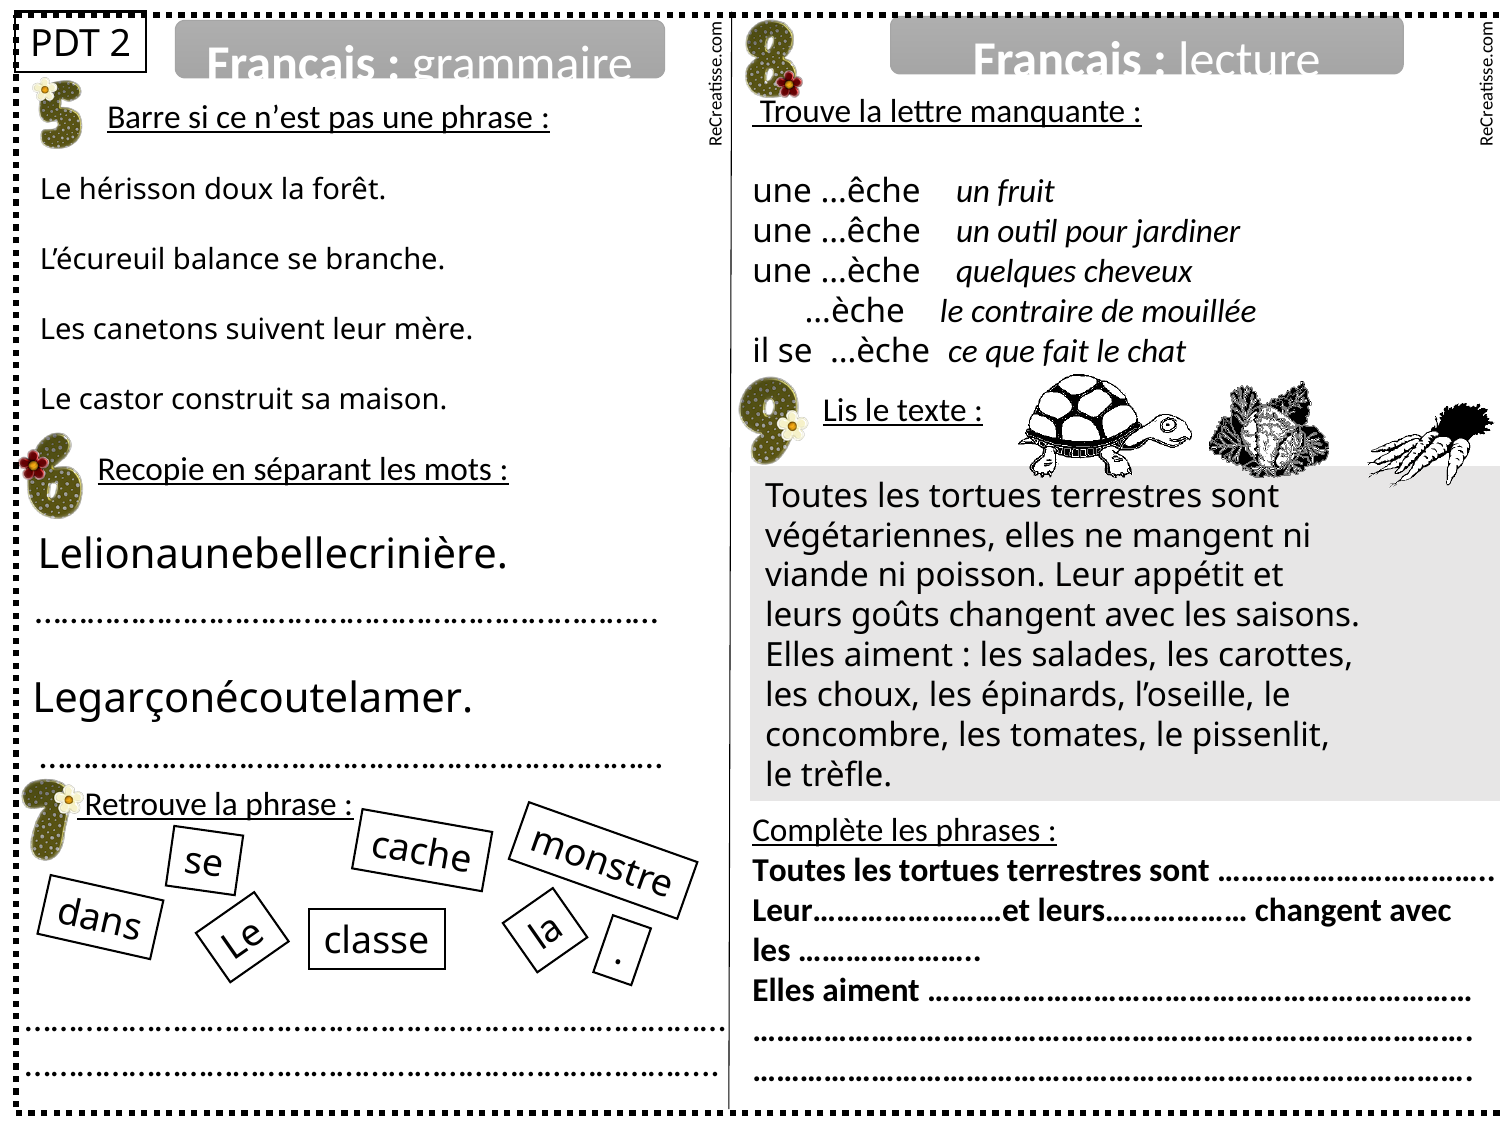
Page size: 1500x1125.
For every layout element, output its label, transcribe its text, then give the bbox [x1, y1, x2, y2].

text_box Français : grammaire [175, 20, 665, 78]
text_box Le [195, 892, 289, 983]
text_box Trouve la lettre manquante : une …êche un fruit une …êche un outil pour jardiner une …èche quelques cheveux …èche le contraire de mouillée il se …èche ce que fait le chat Complète les phrases : Toutes les tortues terrestres sont …………………………….. Leur……………………et leurs……………… changent avec les ………………….. Elles aiment …………………………………………………………… ………………………………………………………………………………. ………………………………………………………………………………. [806, 82, 1500, 466]
text_box Retrouve la phrase : [62, 775, 1065, 1020]
picture [1209, 381, 1329, 478]
picture [1018, 374, 1192, 478]
text_box Legarçonécoutelamer. [17, 664, 750, 764]
text_box ReCreatisse.com [695, 6, 733, 161]
text_box ……………………………………………………………… [25, 724, 679, 784]
text_box la [502, 888, 588, 973]
text_box Français : lecture [890, 16, 1404, 74]
text_box Barre si ce n’est pas une phrase : Le hérisson doux la forêt. L’écureuil balance se branche. Les canetons suivent leur mère. Le castor construit sa maison. [25, 88, 730, 440]
text_box Lis le texte : [808, 381, 998, 436]
text_box classe [309, 909, 445, 969]
picture [733, 15, 806, 107]
text_box se [165, 825, 244, 896]
picture [1366, 402, 1495, 489]
text_box ……………………………………………………………… [20, 578, 674, 638]
picture [16, 773, 86, 866]
picture [729, 370, 814, 468]
text_box ReCreatisse.com [1466, 6, 1500, 161]
picture [24, 75, 86, 153]
text_box PDT 2 [15, 12, 146, 72]
text_box Toutes les tortues terrestres sont végétariennes, elles ne mangent ni viande ni poisson. Leur appétit et leurs goûts changent avec les saisons. Elles aiment : les salades, les carottes, les choux, les épinards, l’oseille, le concombre, les tomates, le pissenlit, le trèfle. [750, 466, 1500, 801]
text_box Barre si ce n’est pas une phrase : Le hérisson doux la forêt. L’écureuil balance se branche. Les canetons suivent leur mère. Le castor construit sa maison. [732, 88, 837, 381]
text_box cache [352, 809, 493, 892]
text_box monstre [508, 802, 698, 919]
text_box dans [37, 875, 164, 960]
text_box ……………………………………………………………………… …………………………………………………………………….. [10, 987, 742, 1092]
text_box . [593, 915, 651, 986]
text_box Trouve la lettre manquante : une …êche un fruit une …êche un outil pour jardiner une …èche quelques cheveux …èche le contraire de mouillée il se …èche ce que fait le chat Complète les phrases : Toutes les tortues terrestres sont …………………………….. Leur……………………et leurs……………… changent avec les ………………….. Elles aiment …………………………………………………………… ………………………………………………………………………………. ………………………………………………………………………………. [737, 801, 1500, 1125]
text_box Recopie en séparant les mots : Lelionaunebellecrinière. [15, 440, 750, 664]
picture [6, 427, 89, 522]
